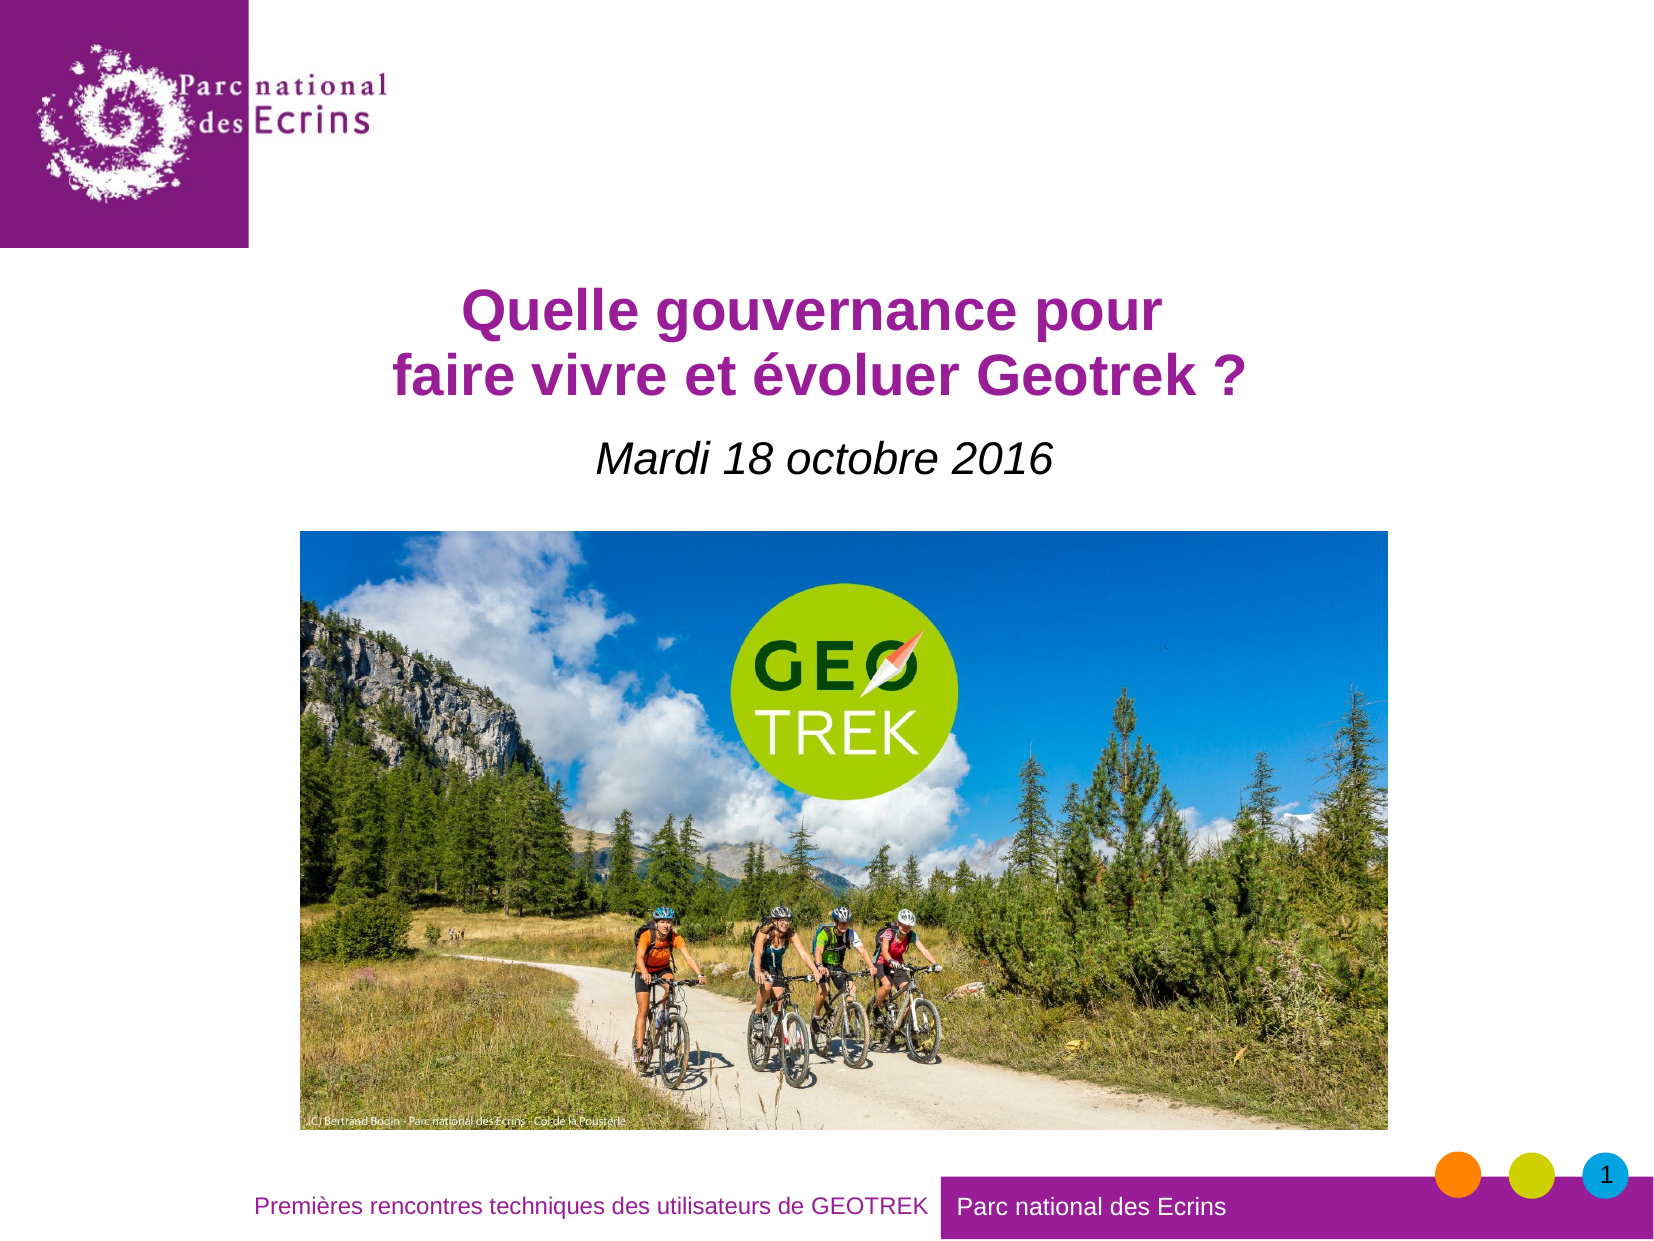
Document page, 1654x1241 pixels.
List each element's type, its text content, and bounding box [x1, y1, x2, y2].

list Mardi 18 octobre 2016 [80, 433, 1569, 611]
picture [300, 531, 1388, 1130]
picture [0, 0, 386, 248]
title Quelle gouvernance pour faire vivre et évoluer Geotrek ? [76, 265, 1565, 473]
